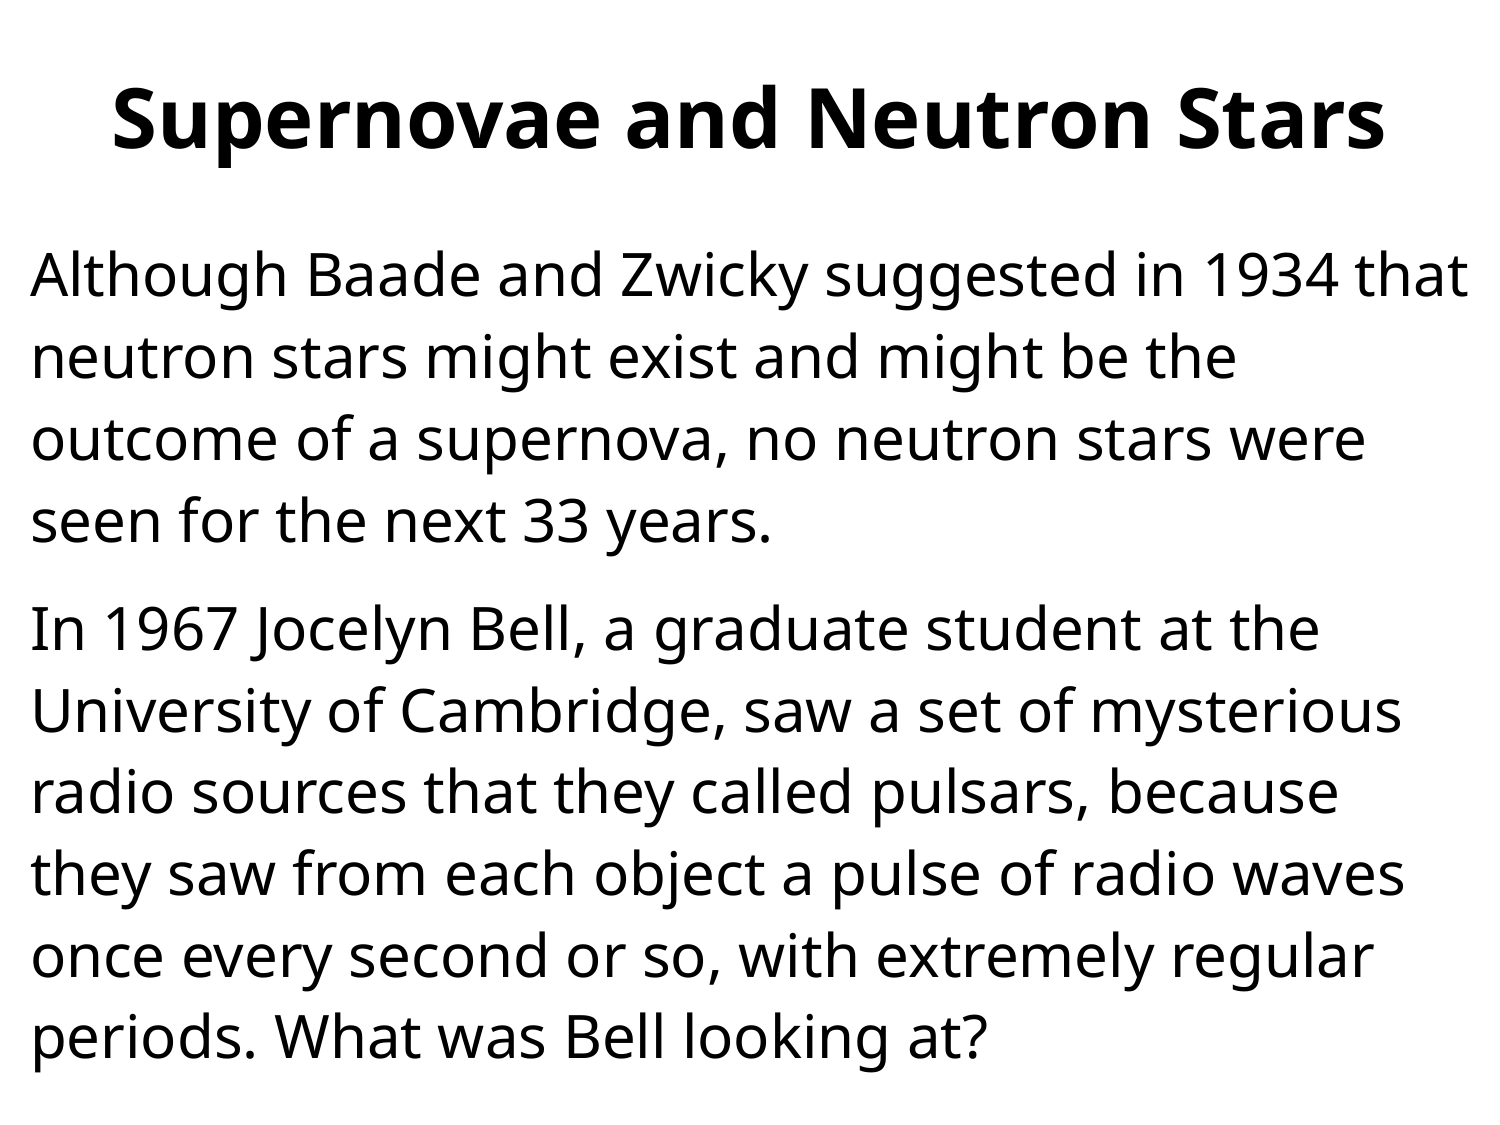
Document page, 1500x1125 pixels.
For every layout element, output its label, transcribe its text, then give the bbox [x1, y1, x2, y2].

title Supernovae and Neutron Stars [30, 22, 1471, 211]
list Although Baade and Zwicky suggested in 1934 that neutron stars might exist and might be the outcome of a supernova, no neutron stars were seen for the next 33 years. In 1967 Jocelyn Bell, a graduate student at the University of Cambridge, saw a set of mysterious radio sources that they called pulsars, because they saw from each object a pulse of radio waves once every second or so, with extremely regular periods. What was Bell looking at? [30, 232, 1471, 1096]
